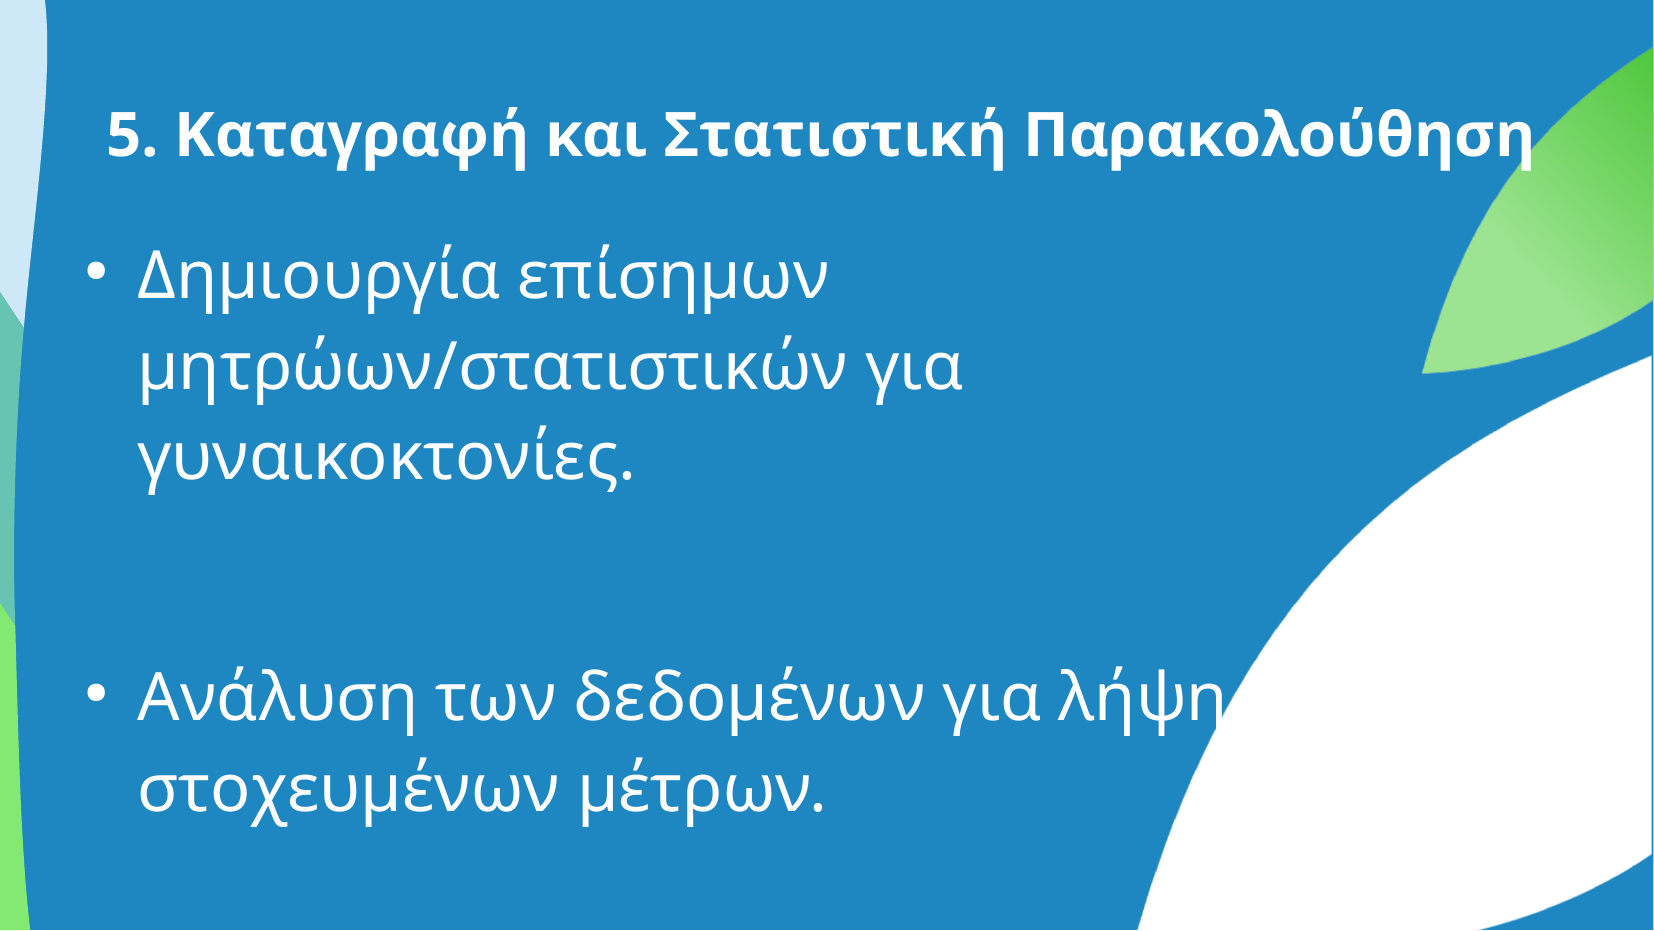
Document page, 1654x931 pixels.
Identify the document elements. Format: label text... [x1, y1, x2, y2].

list Δημιουργία επίσημων μητρώων/στατιστικών για γυναικοκτονίες. Ανάλυση των δεδομένων για λήψη στοχευμένων μέτρων. [66, 227, 1348, 844]
title 5. Καταγραφή και Στατιστική Παρακολούθηση [88, 59, 1555, 207]
picture [1138, 47, 1654, 931]
